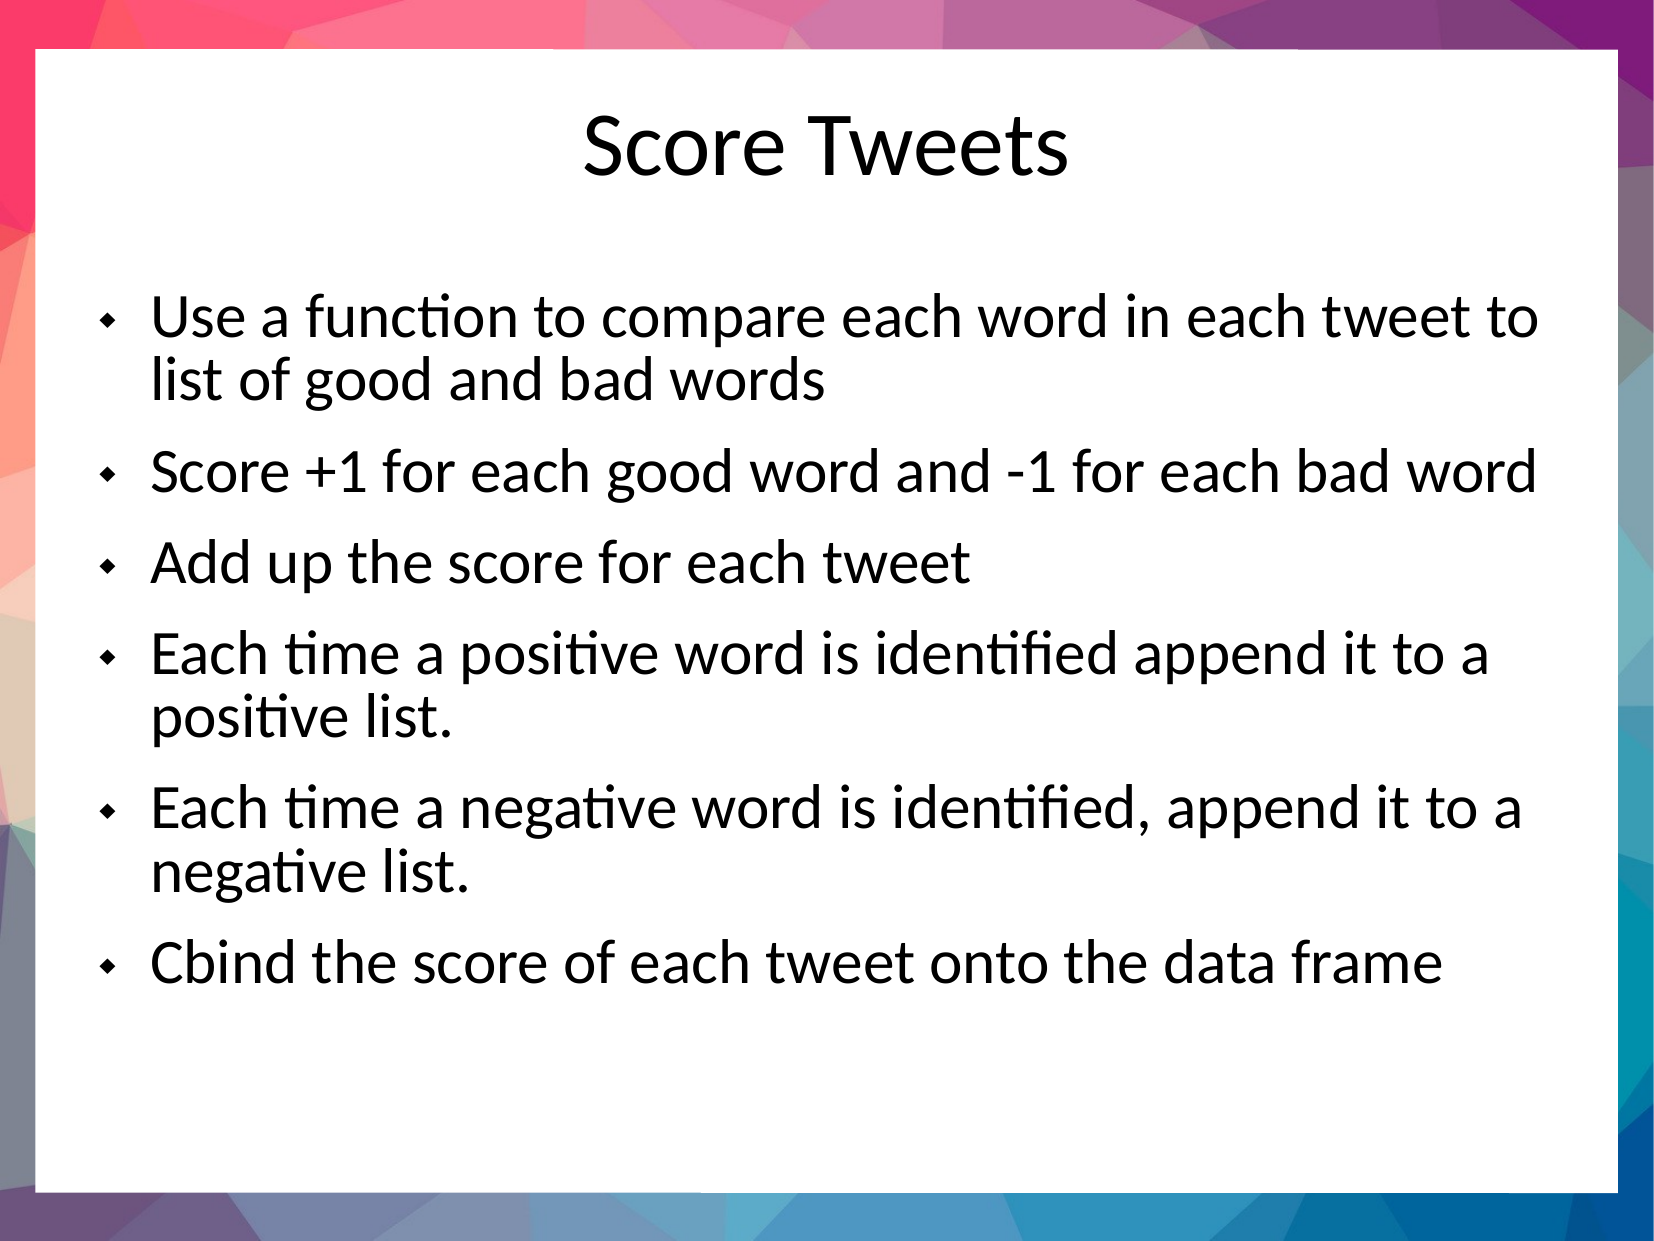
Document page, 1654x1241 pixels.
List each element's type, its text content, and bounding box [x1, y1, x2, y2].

title Score Tweets [82, 49, 1571, 257]
list Use a function to compare each word in each tweet to list of good and bad words Score +1 for each good word and -1 for each bad word Add up the score for each tweet Each time a positive word is identified append it to a positive list. Each time a negative word is identified, append it to a negative list. Cbind the score of each tweet onto the data frame [82, 290, 1571, 1010]
picture [0, 0, 1654, 1241]
picture [1385, 1106, 1654, 1241]
